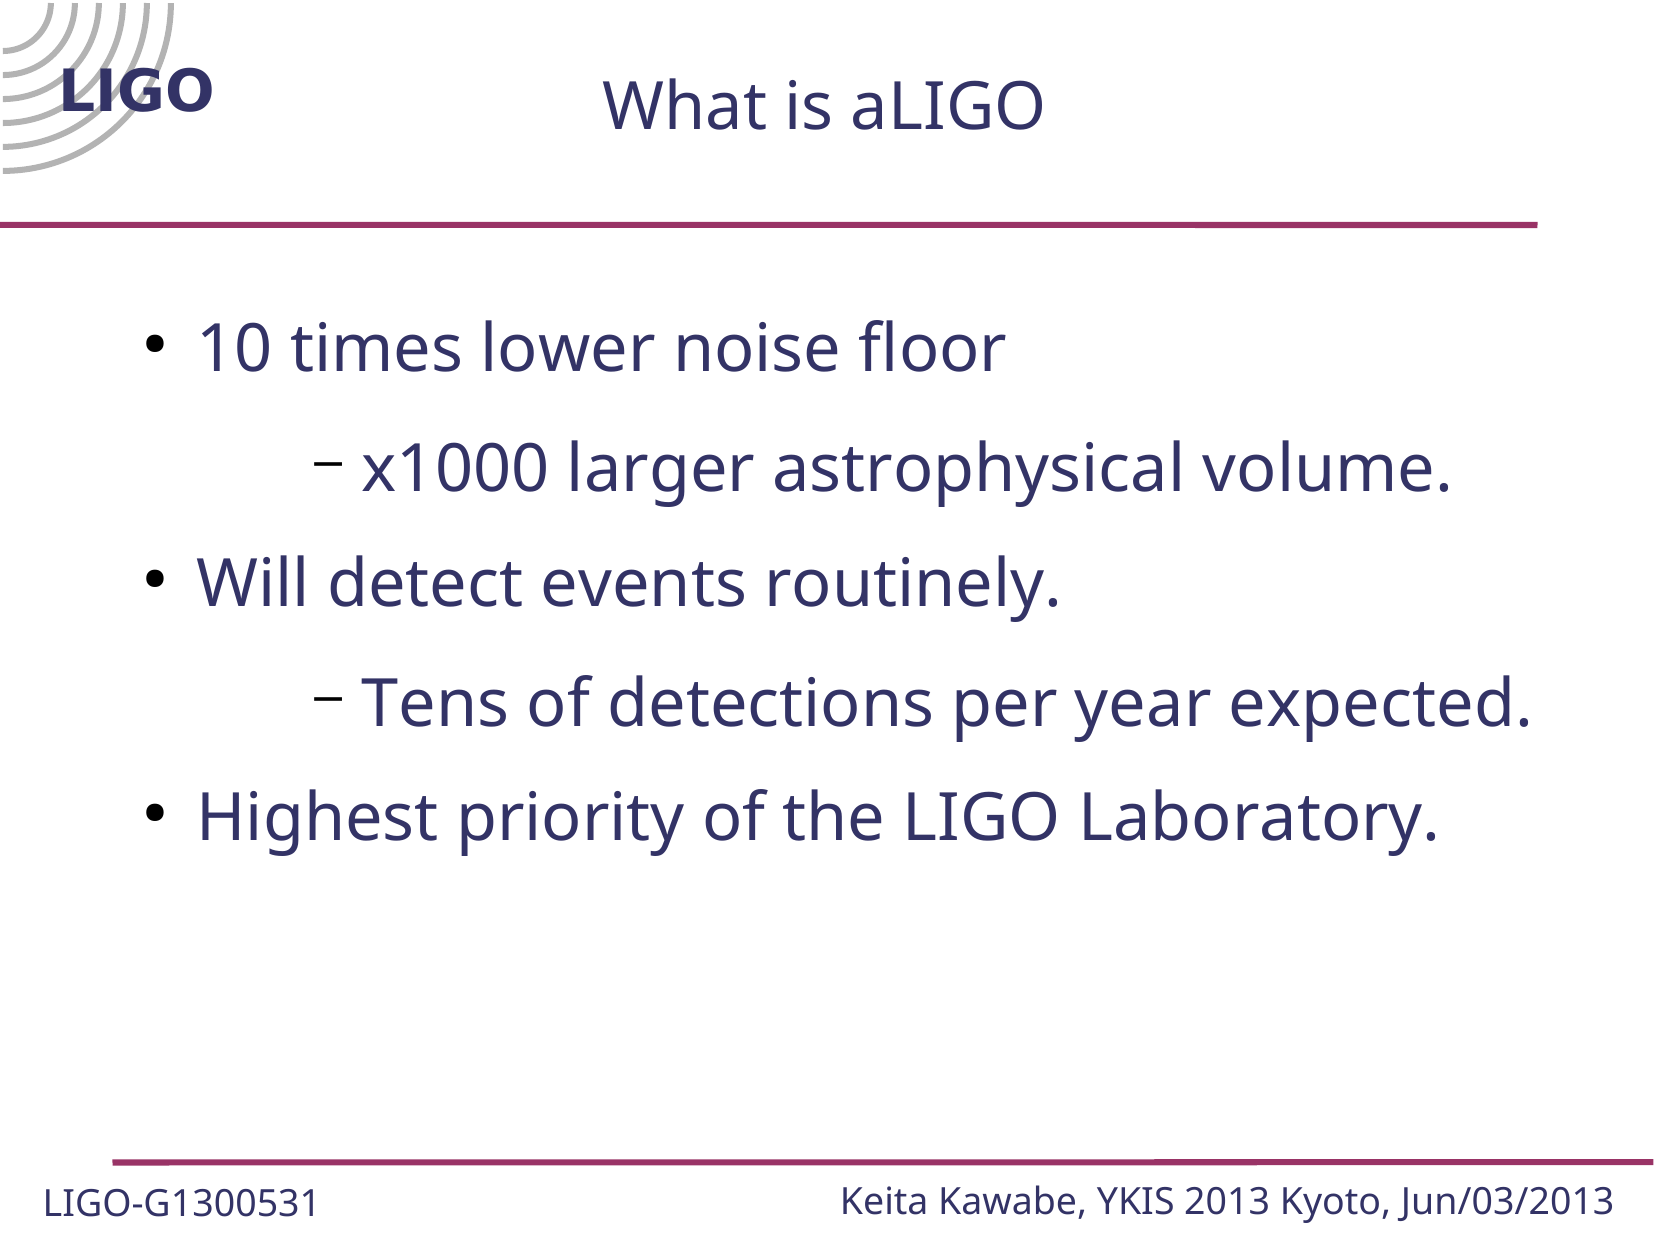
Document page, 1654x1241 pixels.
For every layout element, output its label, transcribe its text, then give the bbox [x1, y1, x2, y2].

list 10 times lower noise floor x1000 larger astrophysical volume. Will detect events routinely. Tens of detections per year expected. Highest priority of the LIGO Laboratory. [125, 300, 1538, 1020]
title What is aLIGO [187, 0, 1463, 208]
